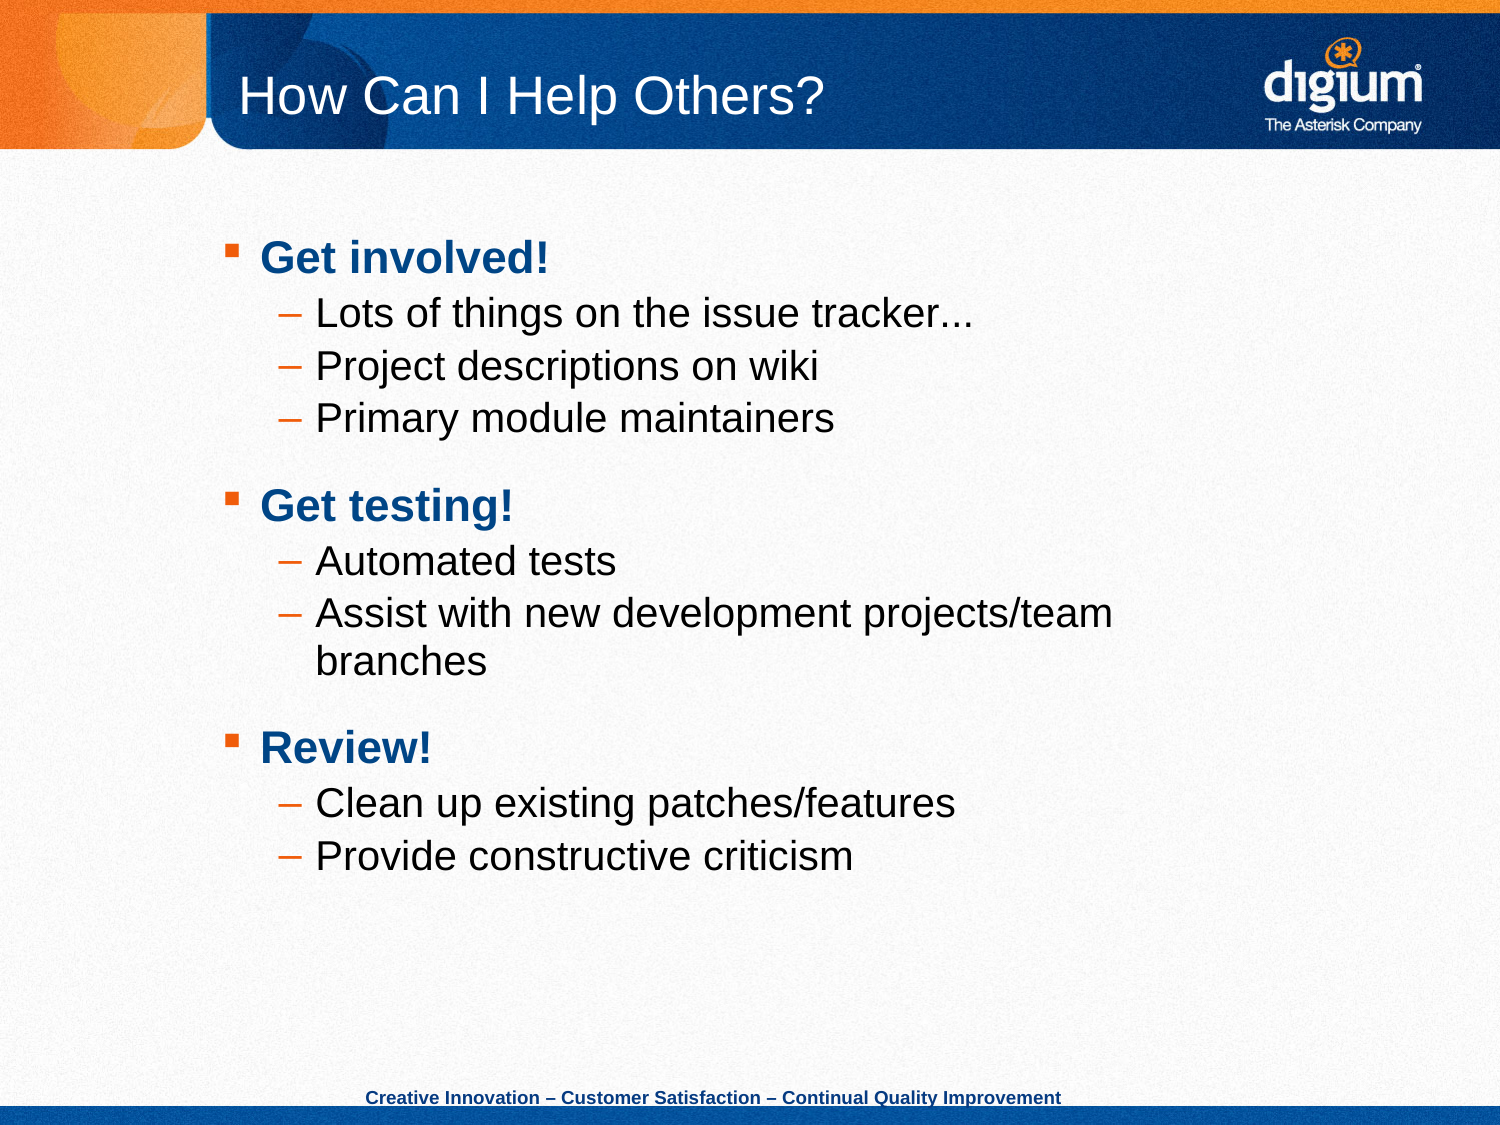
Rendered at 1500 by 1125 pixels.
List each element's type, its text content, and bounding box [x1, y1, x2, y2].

title How Can I Help Others? [238, 27, 1243, 127]
list Get involved! Lots of things on the issue tracker... Project descriptions on wiki Primary module maintainers Get testing! Automated tests Assist with new development projects/team branches Review! Clean up existing patches/features Provide constructive criticism [206, 224, 1301, 967]
picture [0, 0, 1500, 1125]
